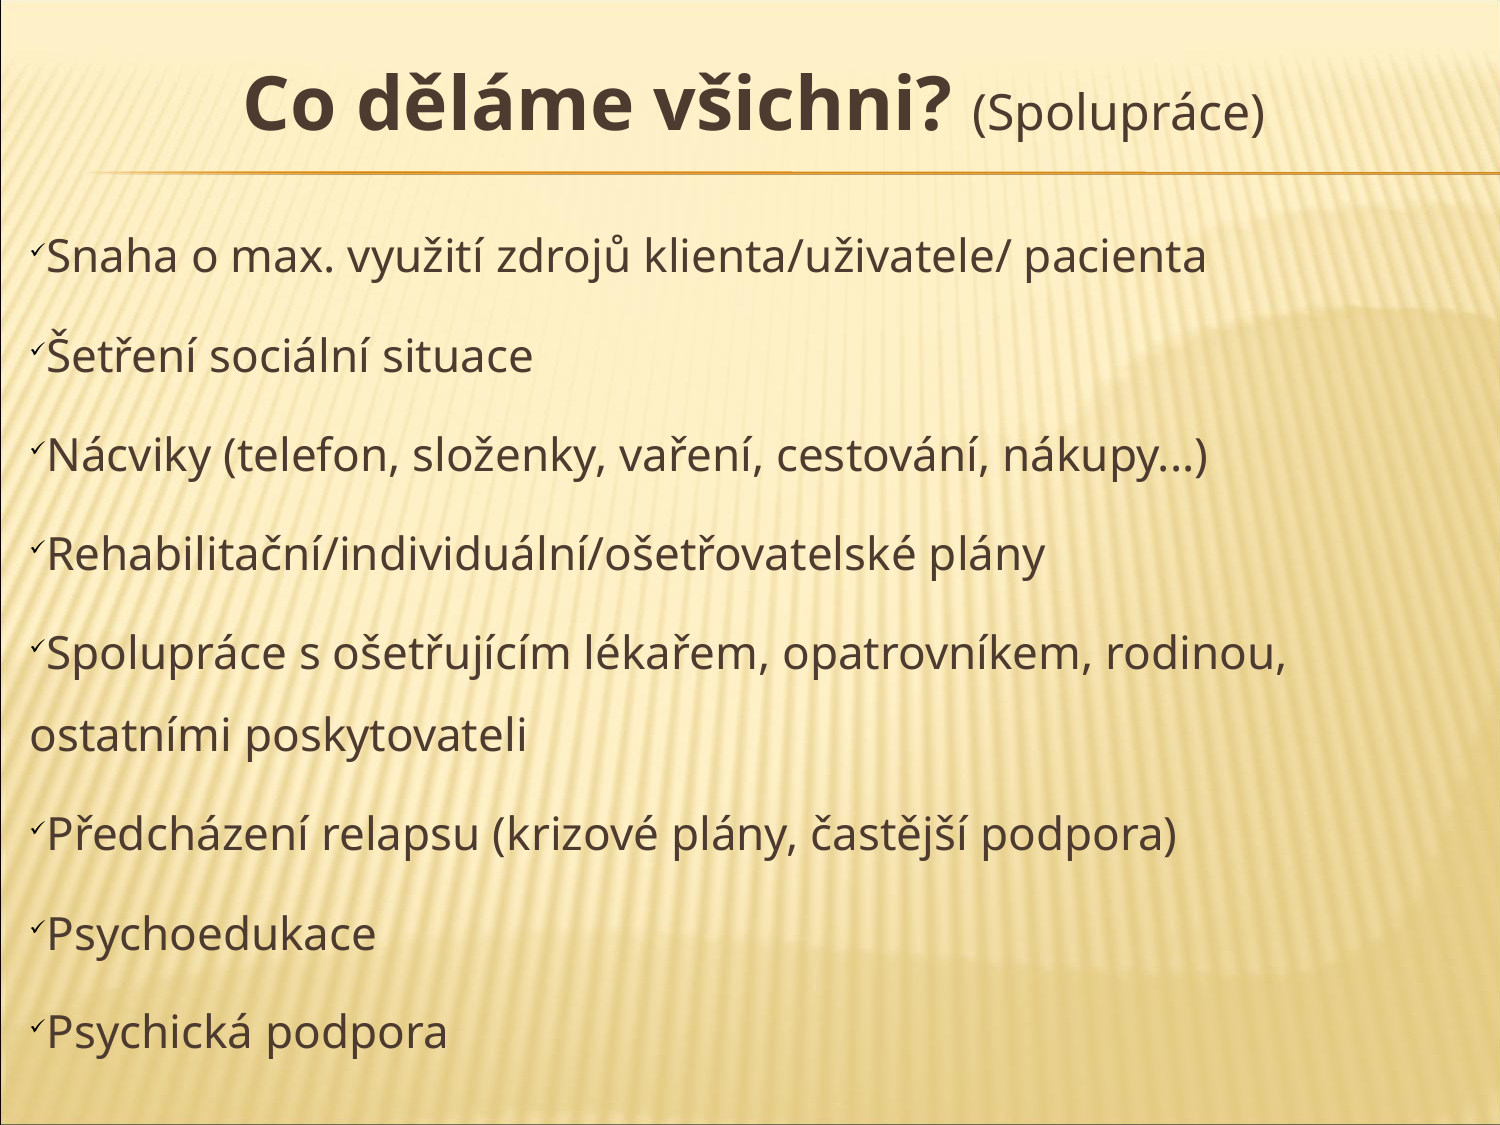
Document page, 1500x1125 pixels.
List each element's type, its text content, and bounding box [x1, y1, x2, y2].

text_box Snaha o max. využití zdrojů klienta/uživatele/ pacienta Šetření sociální situace Nácviky (telefon, složenky, vaření, cestování, nákupy...) Rehabilitační/individuální/ošetřovatelské plány Spolupráce s ošetřujícím lékařem, opatrovníkem, rodinou, ostatními poskytovateli Předcházení relapsu (krizové plány, častější podpora) Psychoedukace Psychická podpora [29, 199, 1456, 1125]
text_box Co děláme všichni? (Spolupráce) [51, 55, 1477, 236]
